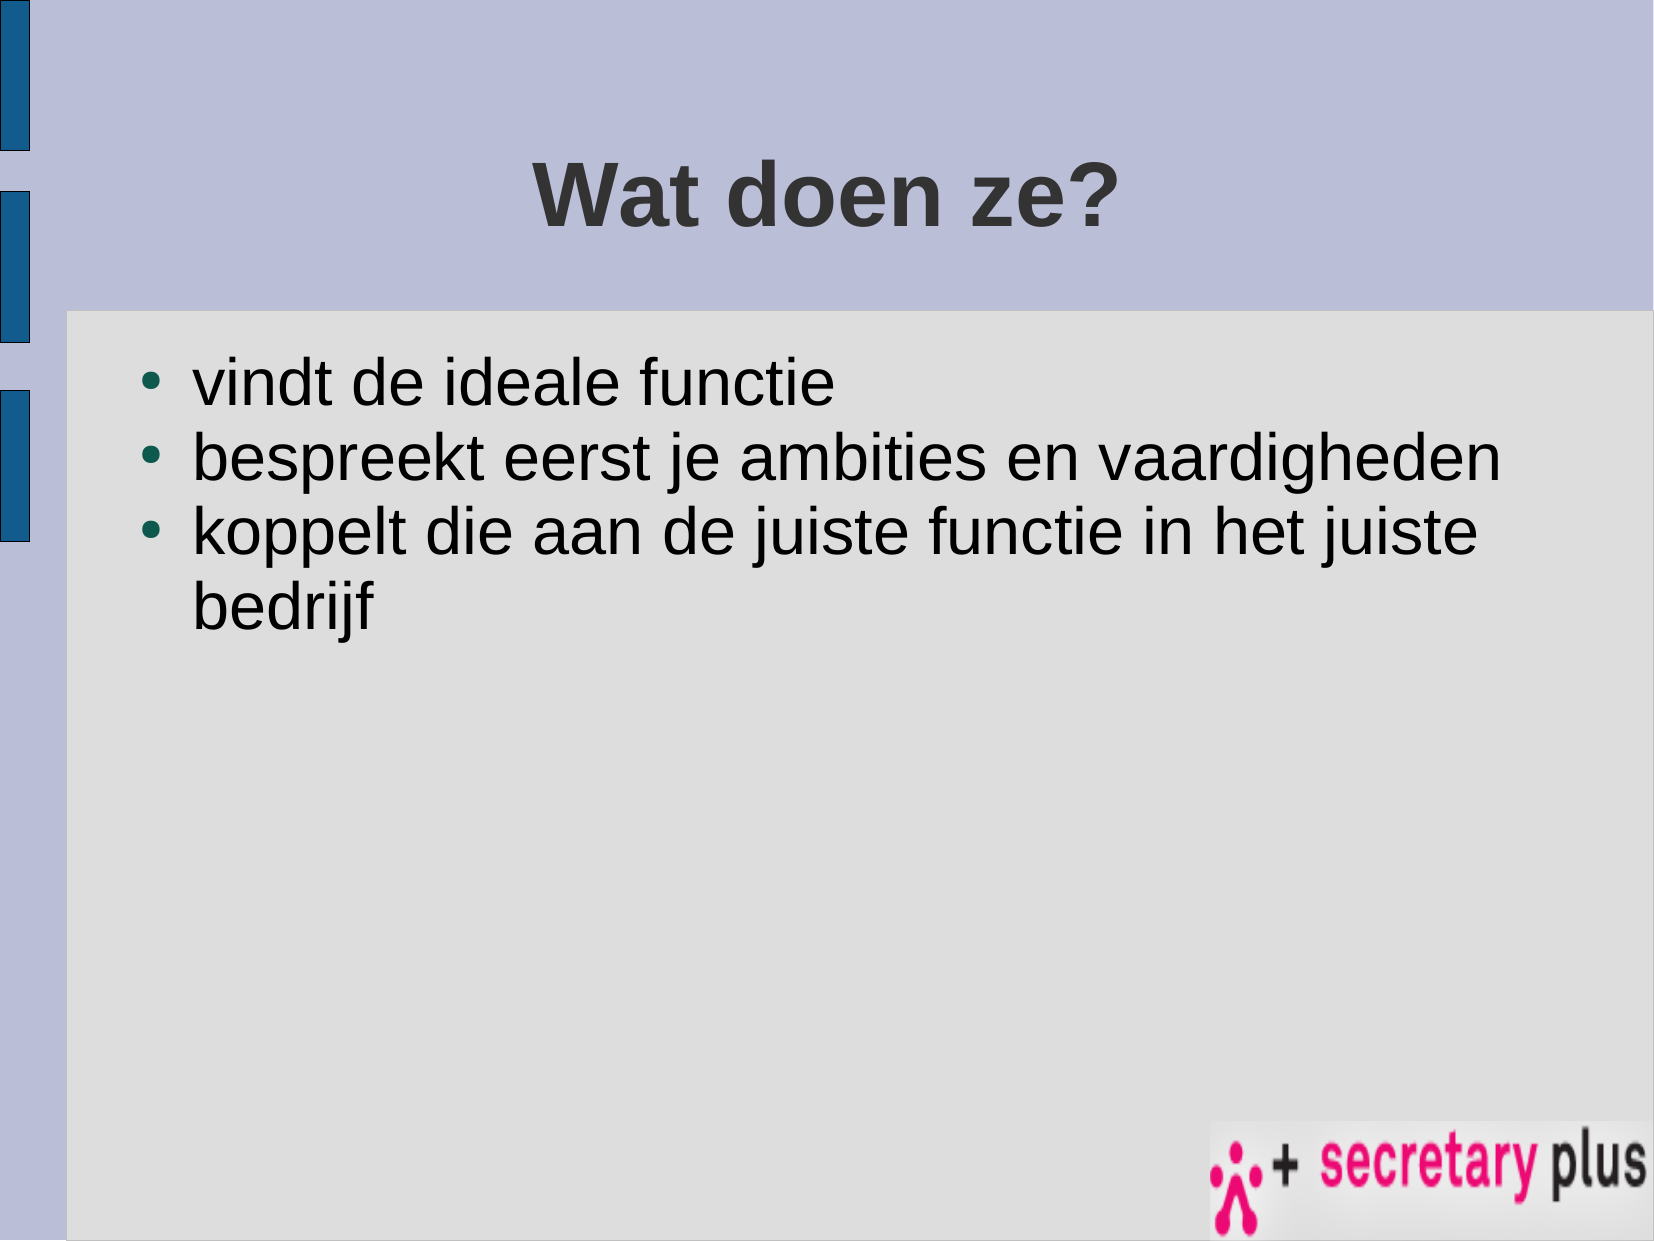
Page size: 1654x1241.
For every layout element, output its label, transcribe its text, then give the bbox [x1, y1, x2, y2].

picture [1210, 1121, 1654, 1241]
list vindt de ideale functie bespreekt eerst je ambities en vaardigheden koppelt die aan de juiste functie in het juiste bedrijf [121, 344, 1534, 1112]
title Wat doen ze? [121, 98, 1534, 291]
